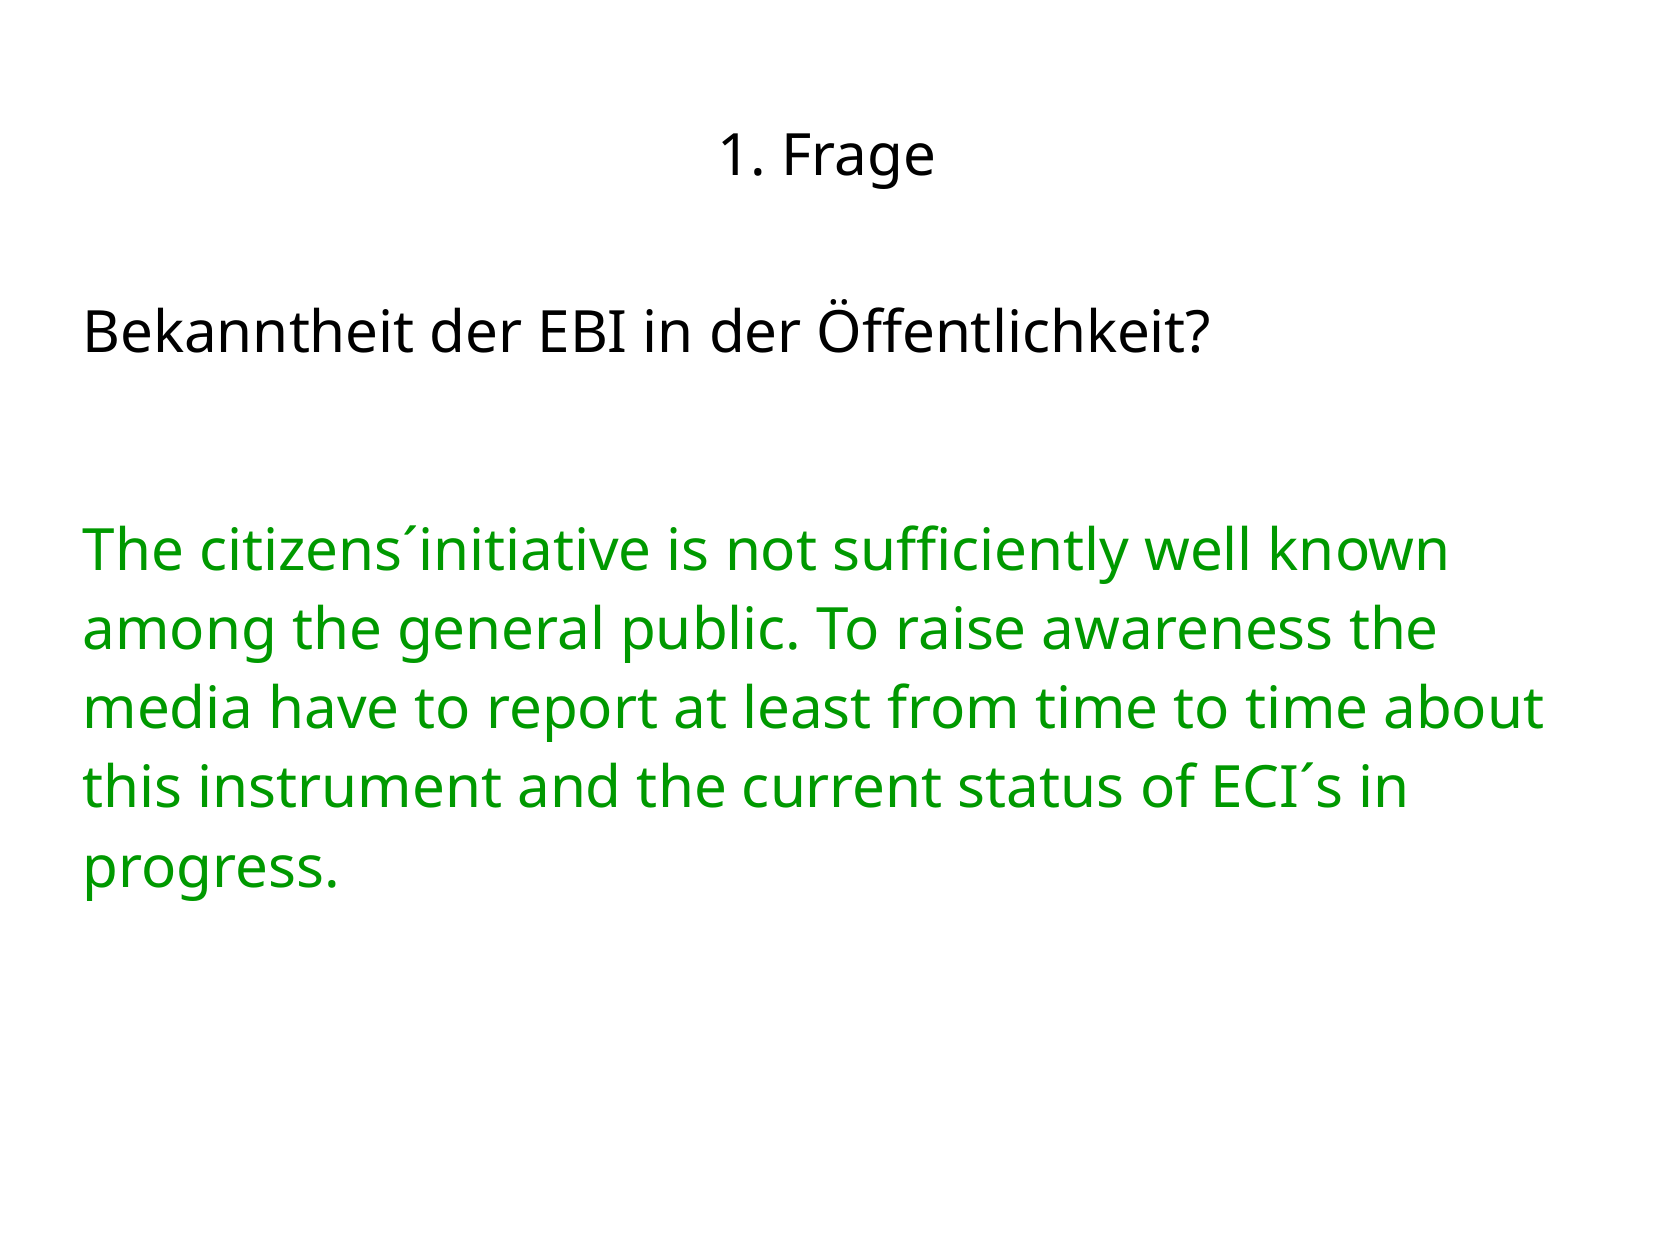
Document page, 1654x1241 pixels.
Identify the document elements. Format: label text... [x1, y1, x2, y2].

title 1. Frage [82, 49, 1571, 257]
list Bekanntheit der EBI in der Öffentlichkeit? The citizens´initiative is not sufficiently well known among the general public. To raise awareness the media have to report at least from time to time about this instrument and the current status of ECI´s in progress. [82, 290, 1571, 1010]
